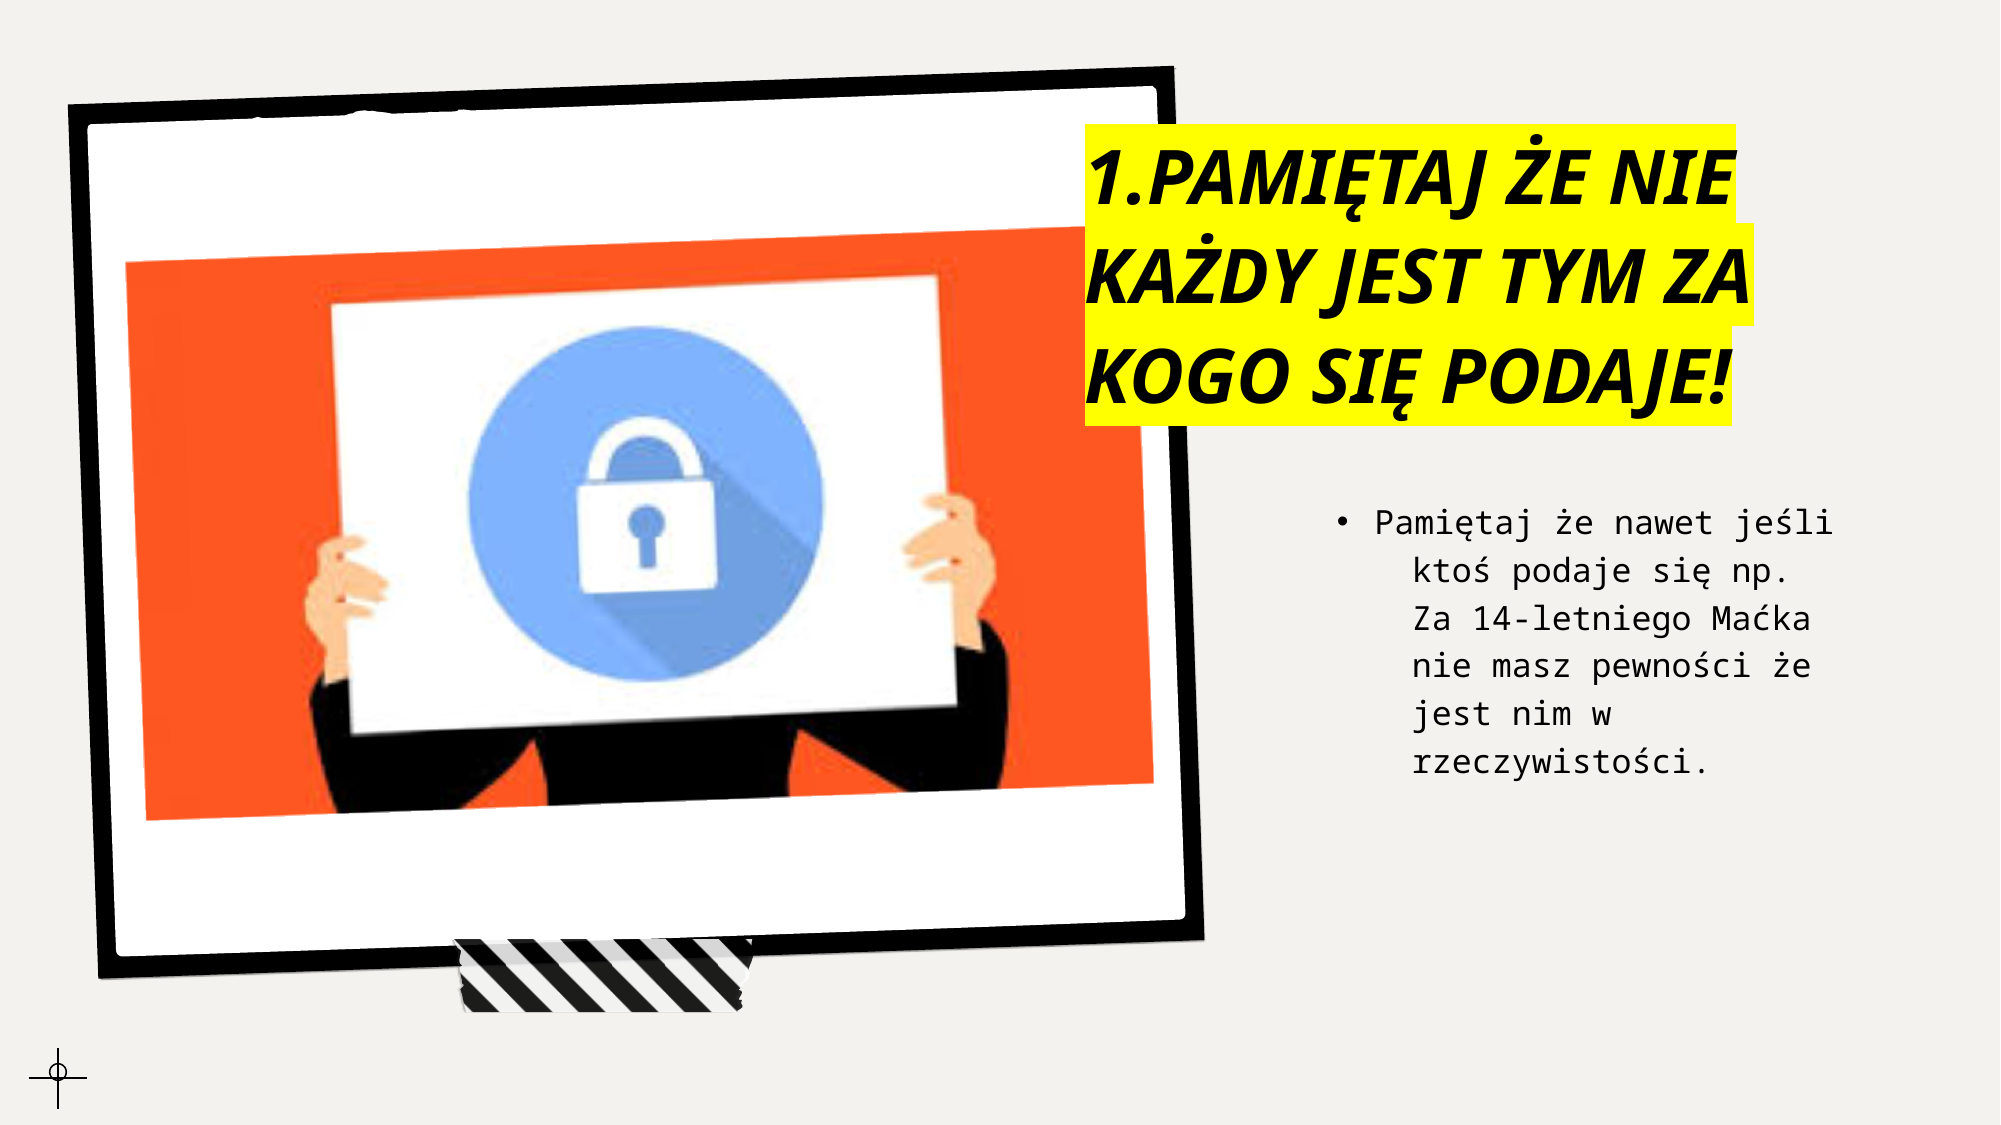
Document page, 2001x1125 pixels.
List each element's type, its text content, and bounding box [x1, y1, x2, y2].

text_box [0, 0, 2000, 1125]
picture [124, 225, 1154, 821]
list Pamiętaj że nawet jeśli ktoś podaje się np. Za 14-letniego Maćka nie masz pewności że jest nim w rzeczywistości. [1321, 485, 1855, 1015]
title 1.PAMIĘTAJ ŻE NIE KAŻDY JEST TYM ZA KOGO SIĘ PODAJE! [1069, 112, 1888, 427]
